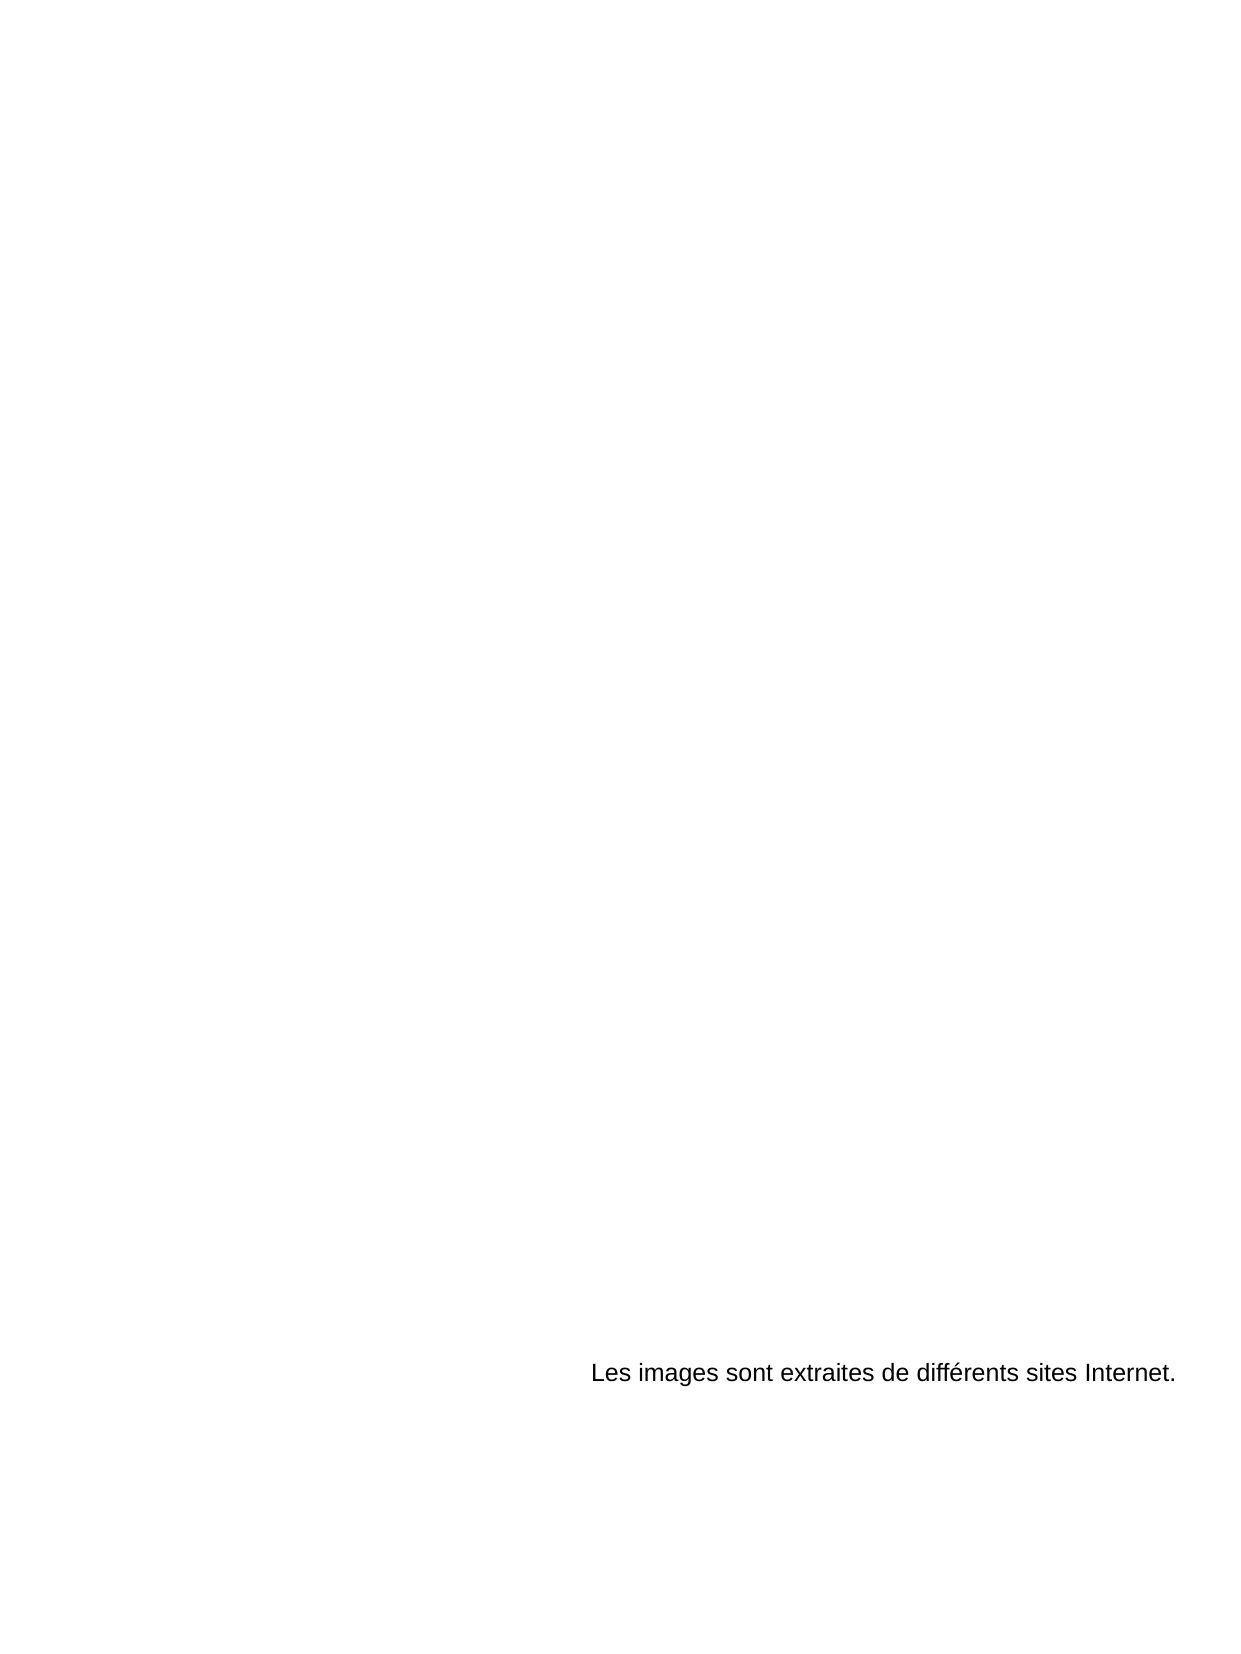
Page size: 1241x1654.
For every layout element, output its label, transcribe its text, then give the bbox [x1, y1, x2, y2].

list Les images sont extraites de différents sites Internet. [62, 1358, 1179, 1463]
